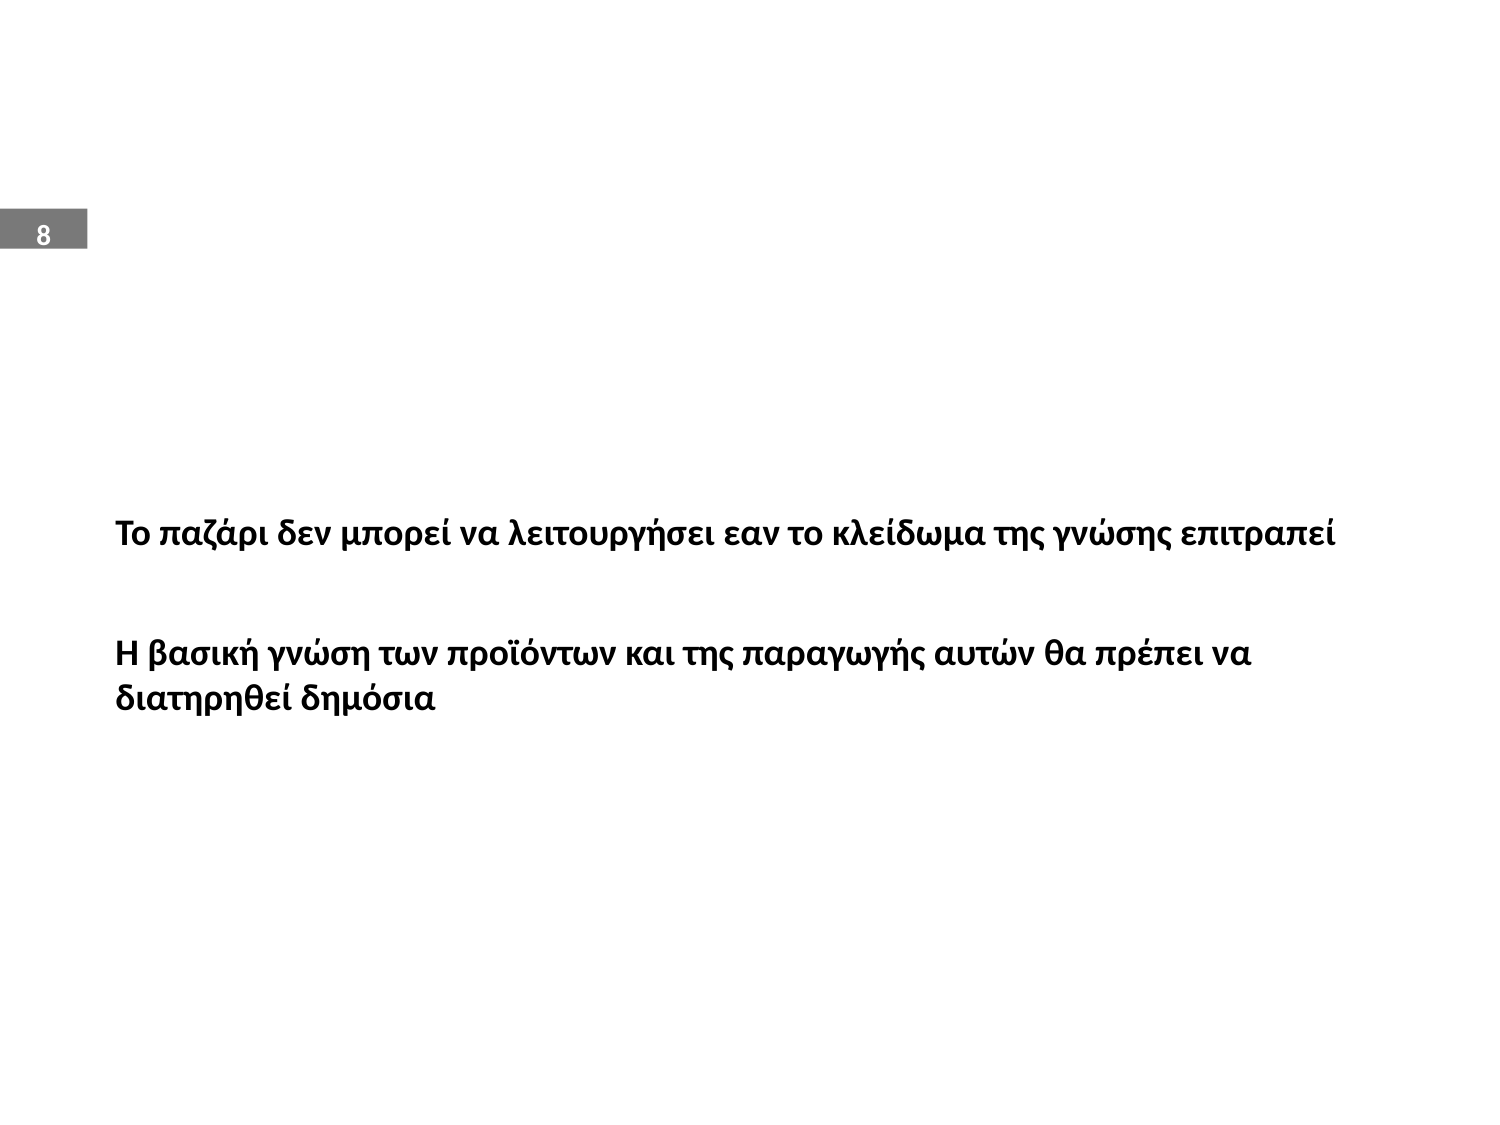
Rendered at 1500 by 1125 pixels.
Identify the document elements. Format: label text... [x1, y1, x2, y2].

list Το παζάρι δεν μπορεί να λειτουργήσει εαν το κλείδωμα της γνώσης επιτραπεί Η βασική γνώση των προϊόντων και της παραγωγής αυτών θα πρέπει να διατηρηθεί δημόσια [100, 262, 1438, 1006]
text_box [0, 208, 88, 249]
